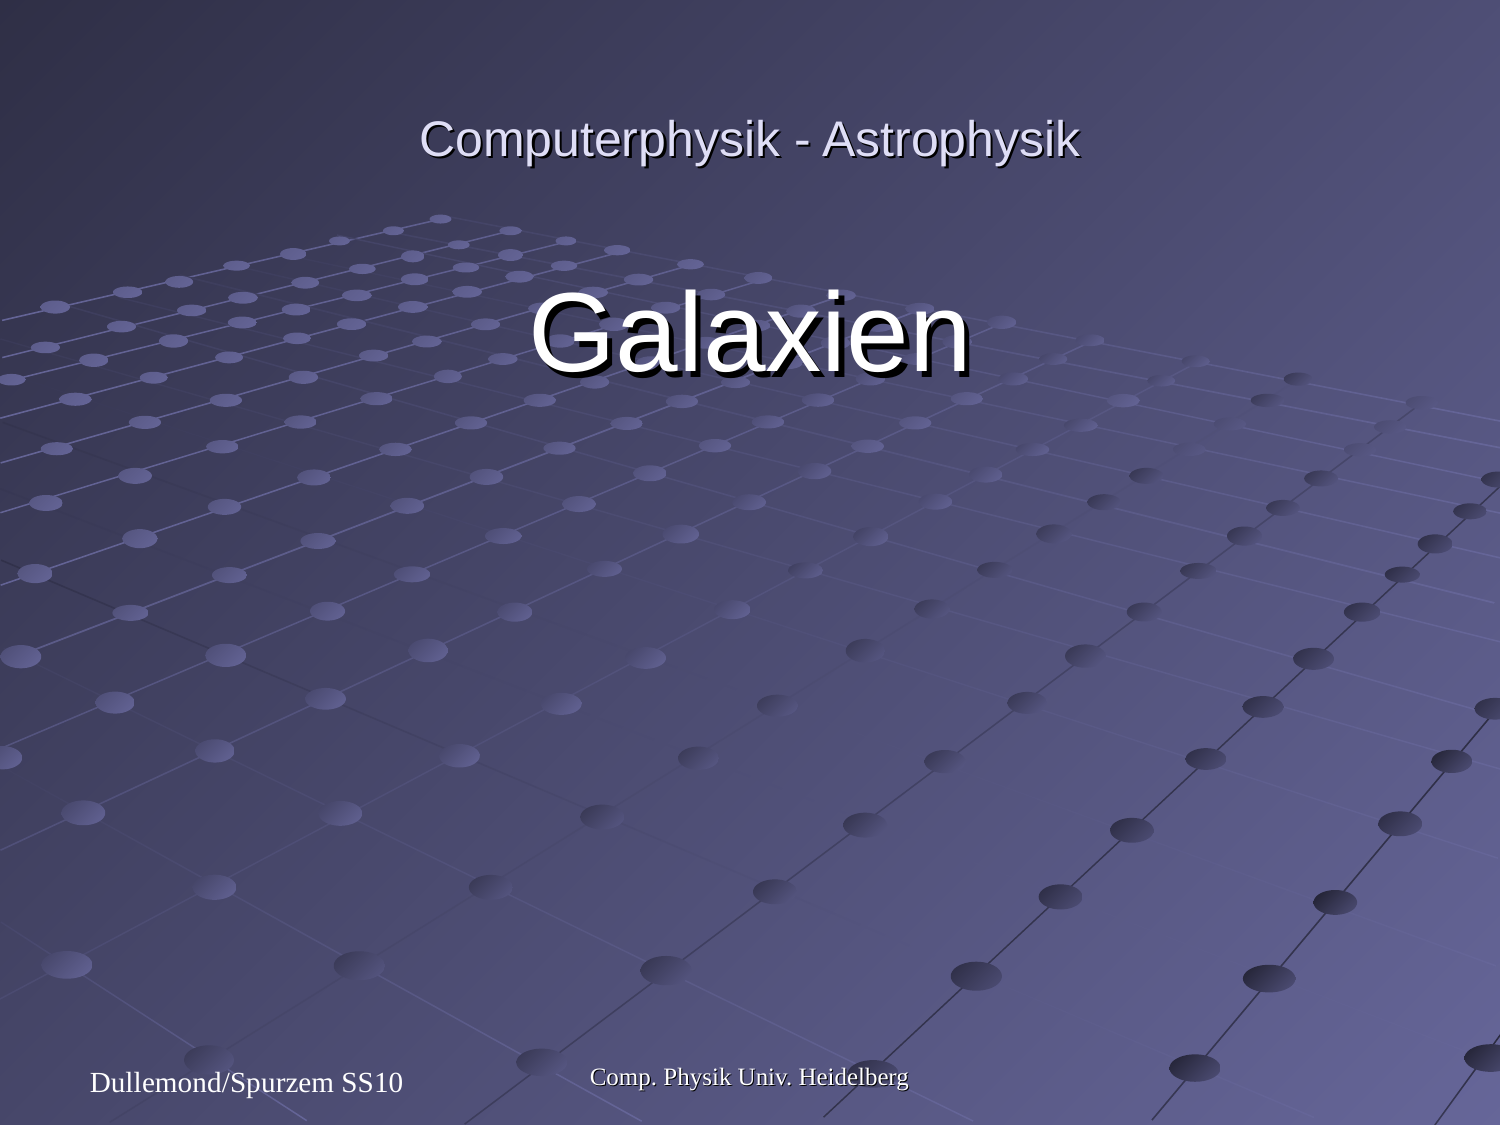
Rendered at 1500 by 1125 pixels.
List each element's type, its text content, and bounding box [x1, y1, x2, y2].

title Computerphysik - Astrophysik [75, 45, 1426, 233]
list Galaxien [75, 262, 1426, 1007]
